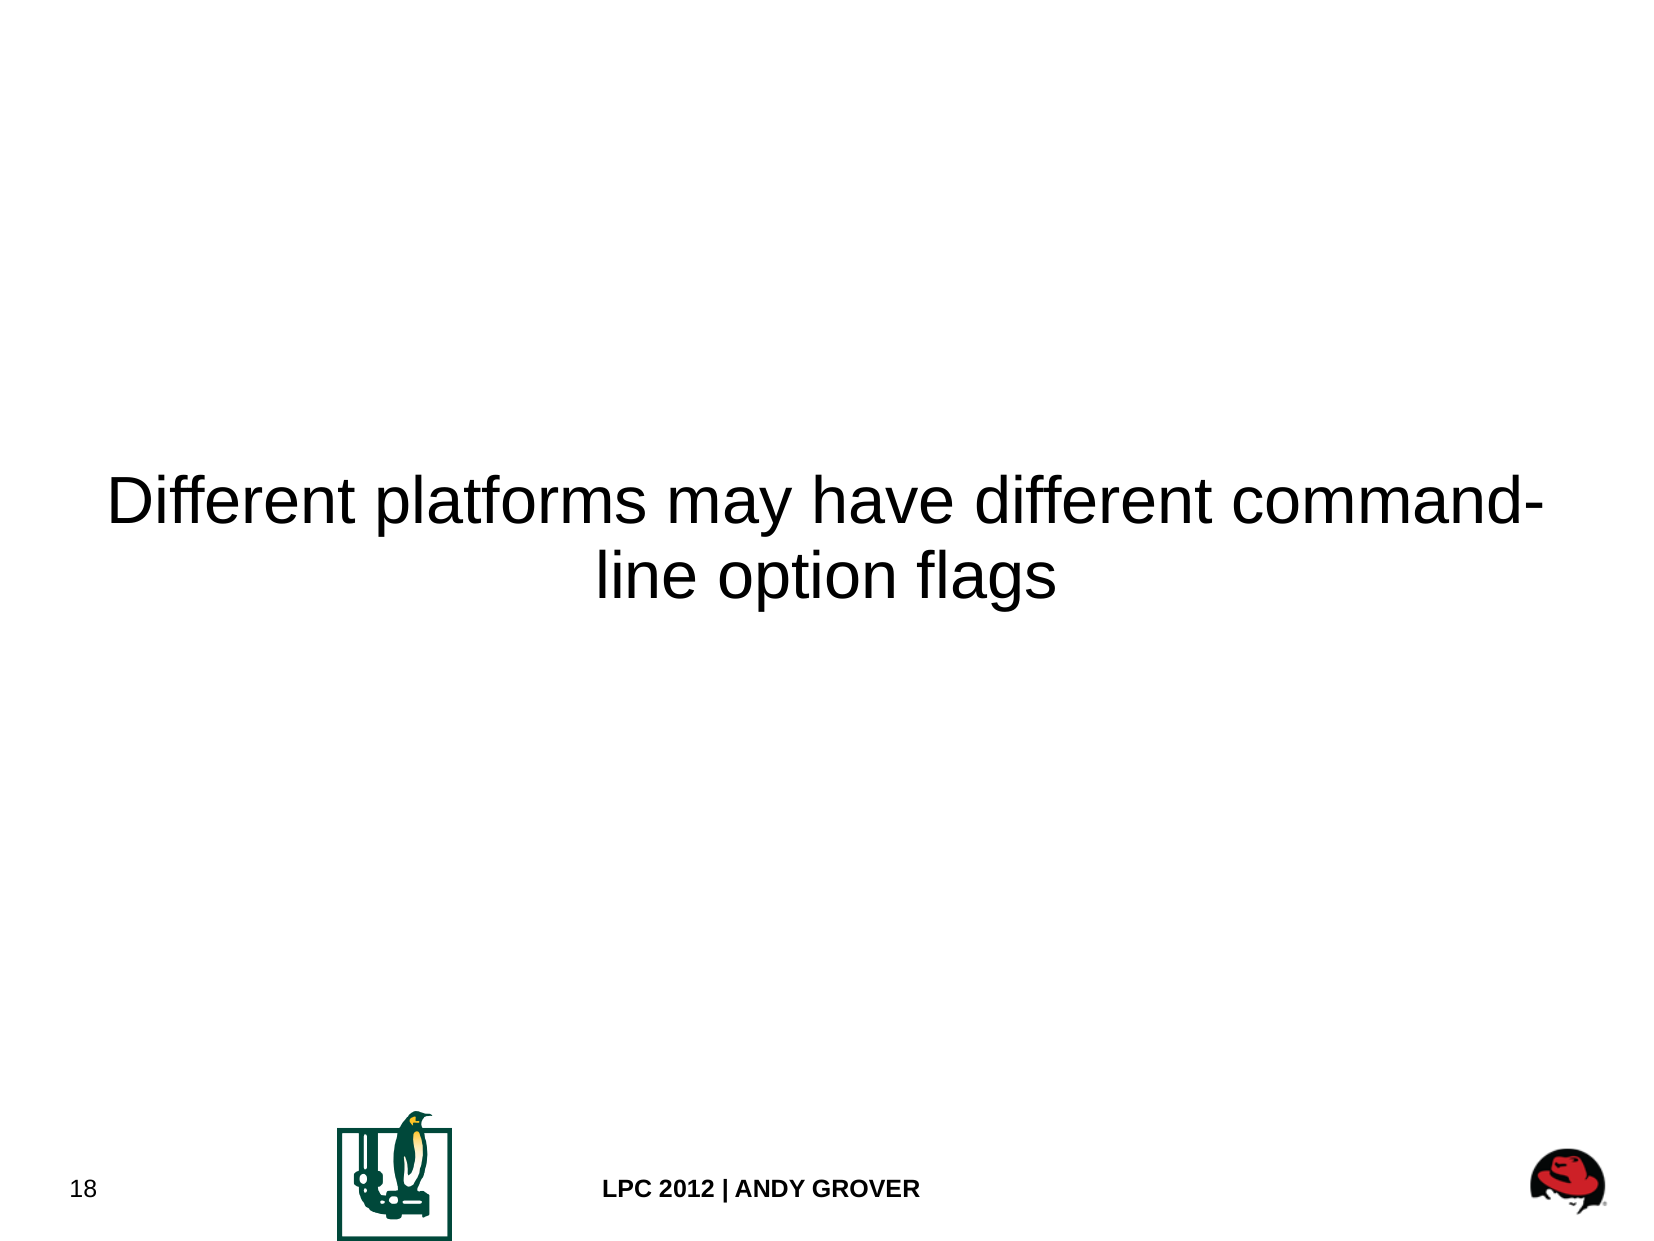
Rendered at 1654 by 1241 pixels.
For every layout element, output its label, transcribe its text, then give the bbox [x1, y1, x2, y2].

picture [1529, 1146, 1613, 1224]
subtitle Different platforms may have different command-line option flags [82, 37, 1571, 1039]
picture [337, 1111, 452, 1241]
